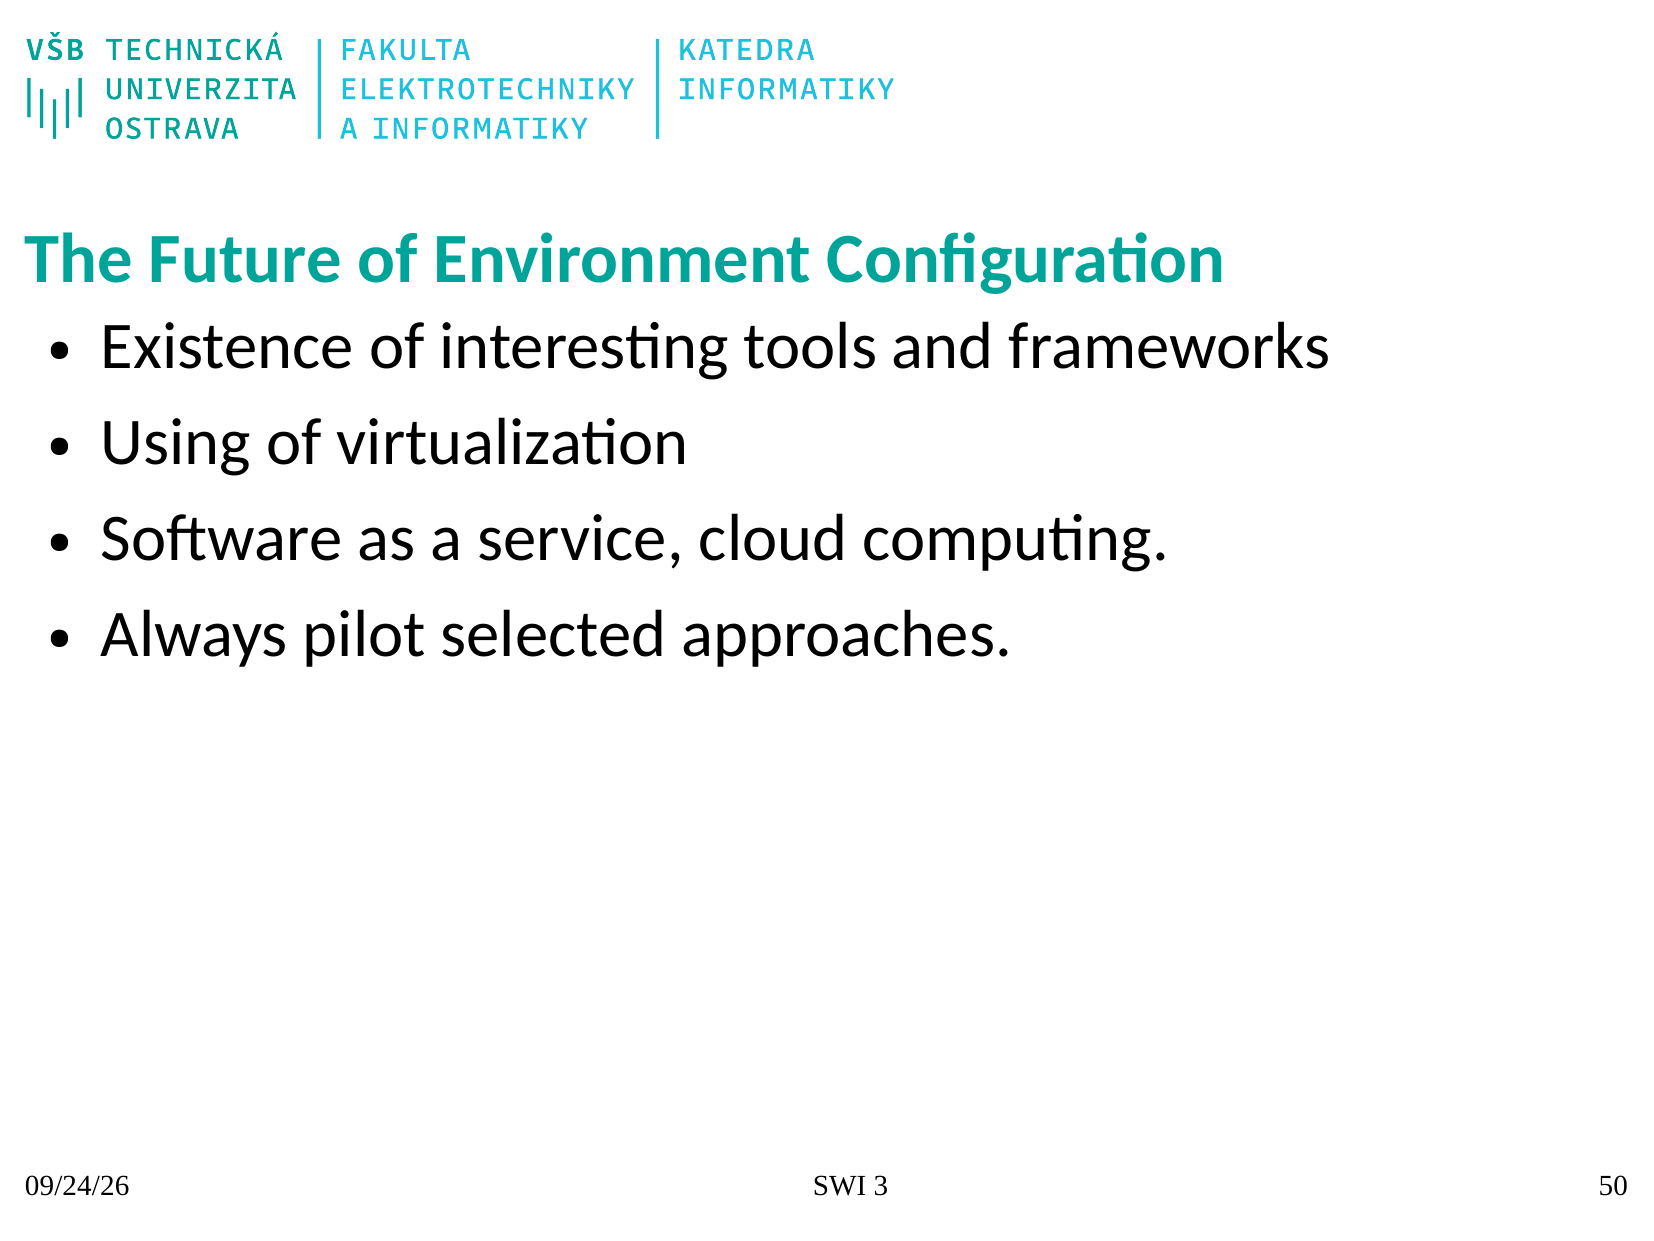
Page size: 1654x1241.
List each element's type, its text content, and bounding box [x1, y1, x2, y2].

picture [26, 31, 894, 139]
list Existence of interesting tools and frameworks Using of virtualization Software as a service, cloud computing. Always pilot selected approaches. [30, 318, 1629, 1146]
title The Future of Environment Configuration [24, 169, 1629, 300]
